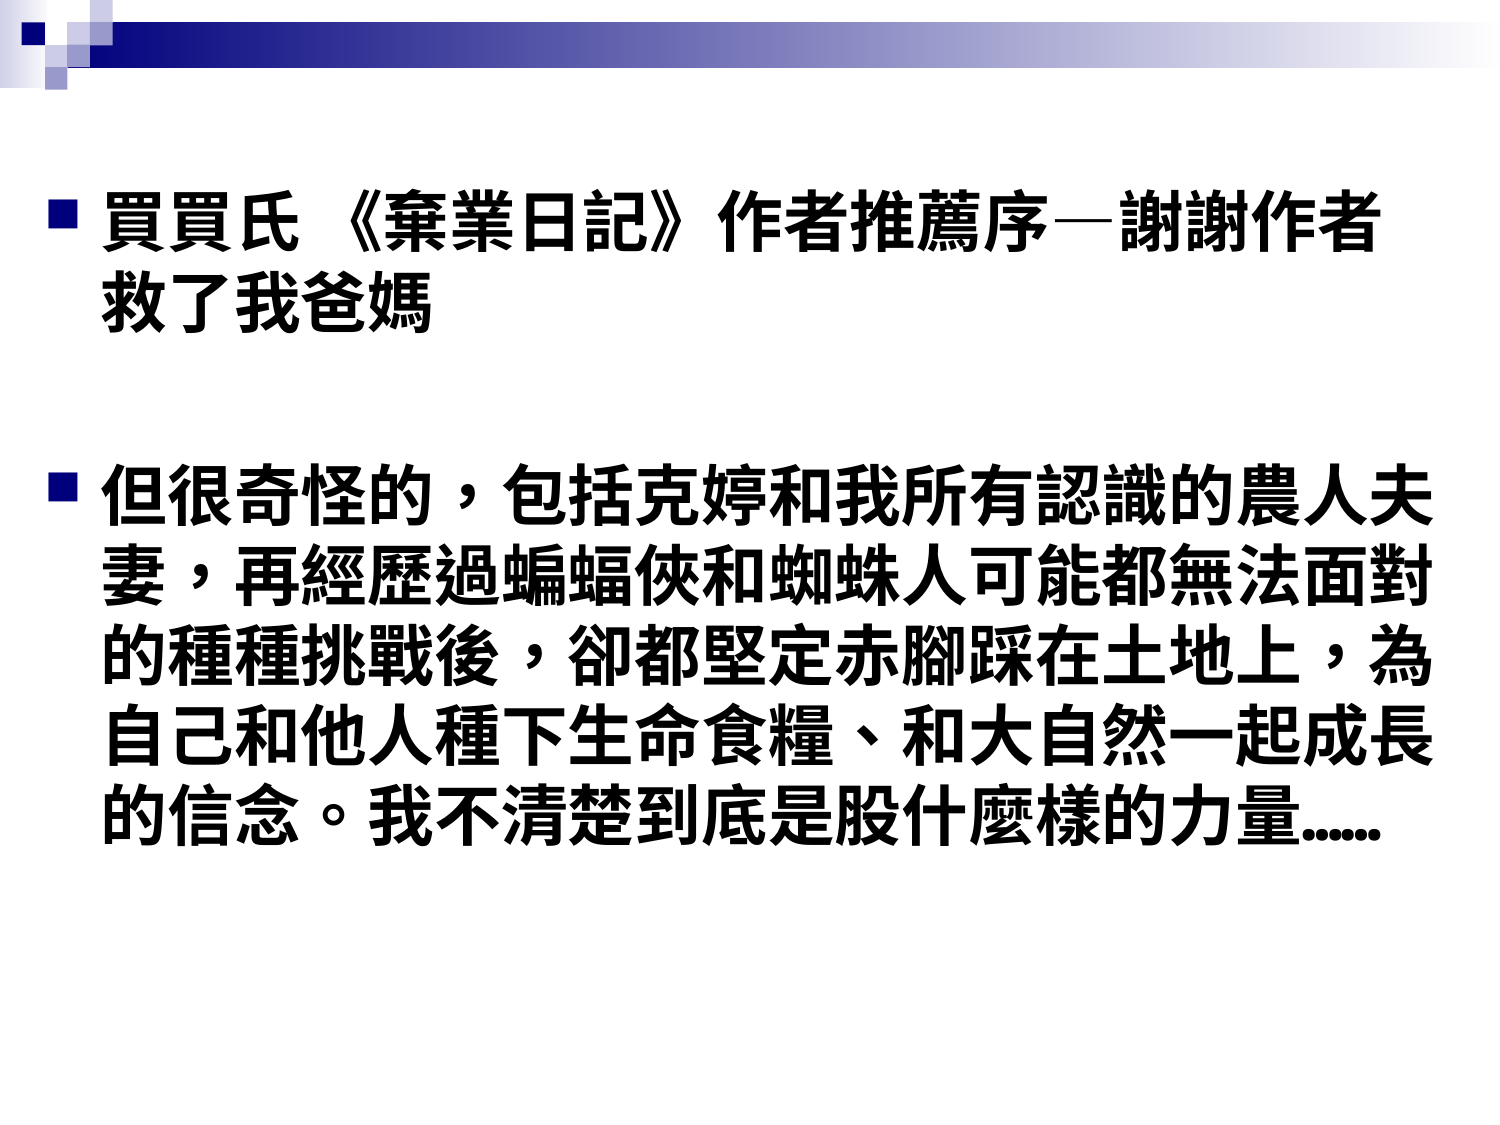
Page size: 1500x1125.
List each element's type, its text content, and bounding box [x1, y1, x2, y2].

list 買買氏 《棄業日記》作者推薦序—謝謝作者救了我爸媽 但很奇怪的，包括克婷和我所有認識的農人夫妻，再經歷過蝙蝠俠和蜘蛛人可能都無法面對的種種挑戰後，卻都堅定赤腳踩在土地上，為自己和他人種下生命食糧、和大自然一起成長的信念。我不清楚到底是股什麼樣的力量…… [29, 172, 1459, 1059]
